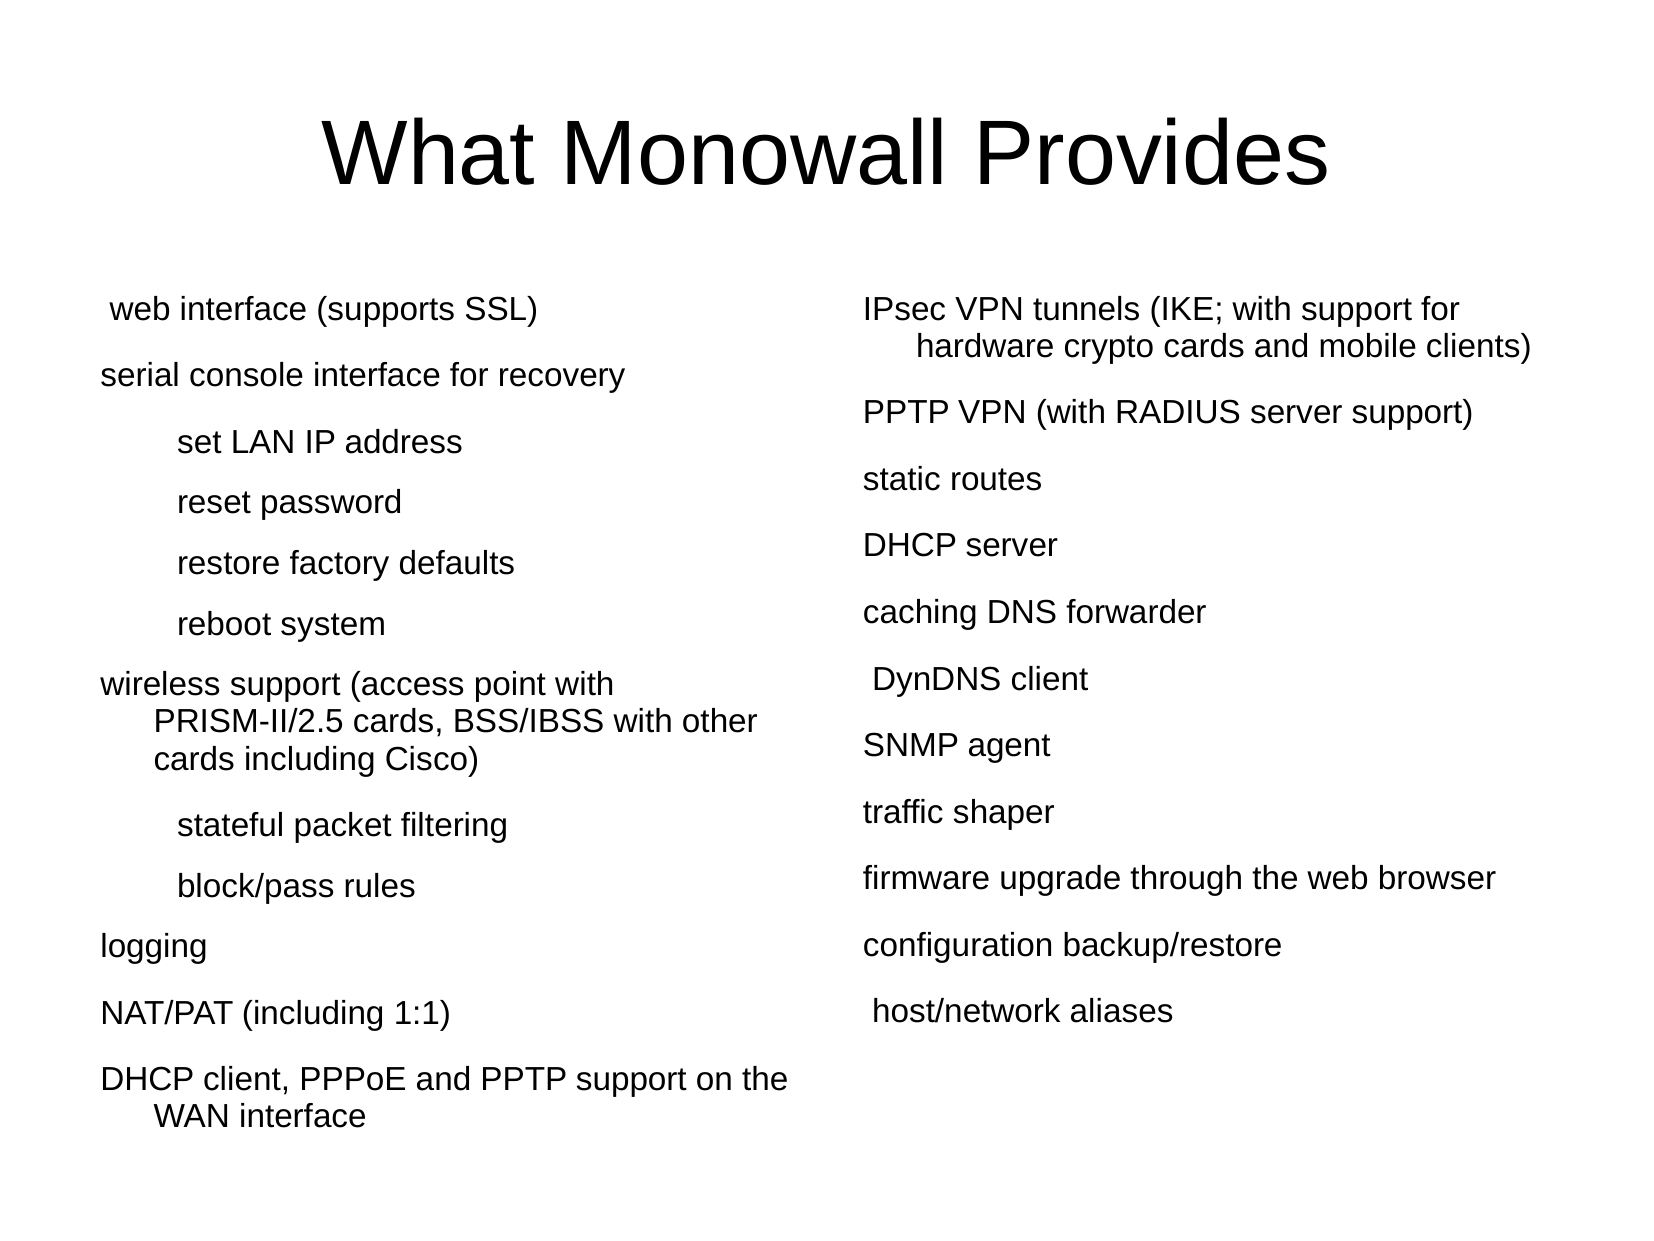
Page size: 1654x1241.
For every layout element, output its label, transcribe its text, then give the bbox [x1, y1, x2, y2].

title What Monowall Provides [82, 49, 1571, 257]
list IPsec VPN tunnels (IKE; with support for hardware crypto cards and mobile clients) PPTP VPN (with RADIUS server support) static routes DHCP server caching DNS forwarder DynDNS client SNMP agent traffic shaper firmware upgrade through the web browser configuration backup/restore host/network aliases [845, 290, 1572, 1094]
list web interface (supports SSL) serial console interface for recovery set LAN IP address reset password restore factory defaults reboot system wireless support (access point with PRISM-II/2.5 cards, BSS/IBSS with other cards including Cisco) stateful packet filtering block/pass rules logging NAT/PAT (including 1:1) DHCP client, PPPoE and PPTP support on the WAN interface [82, 290, 809, 1136]
